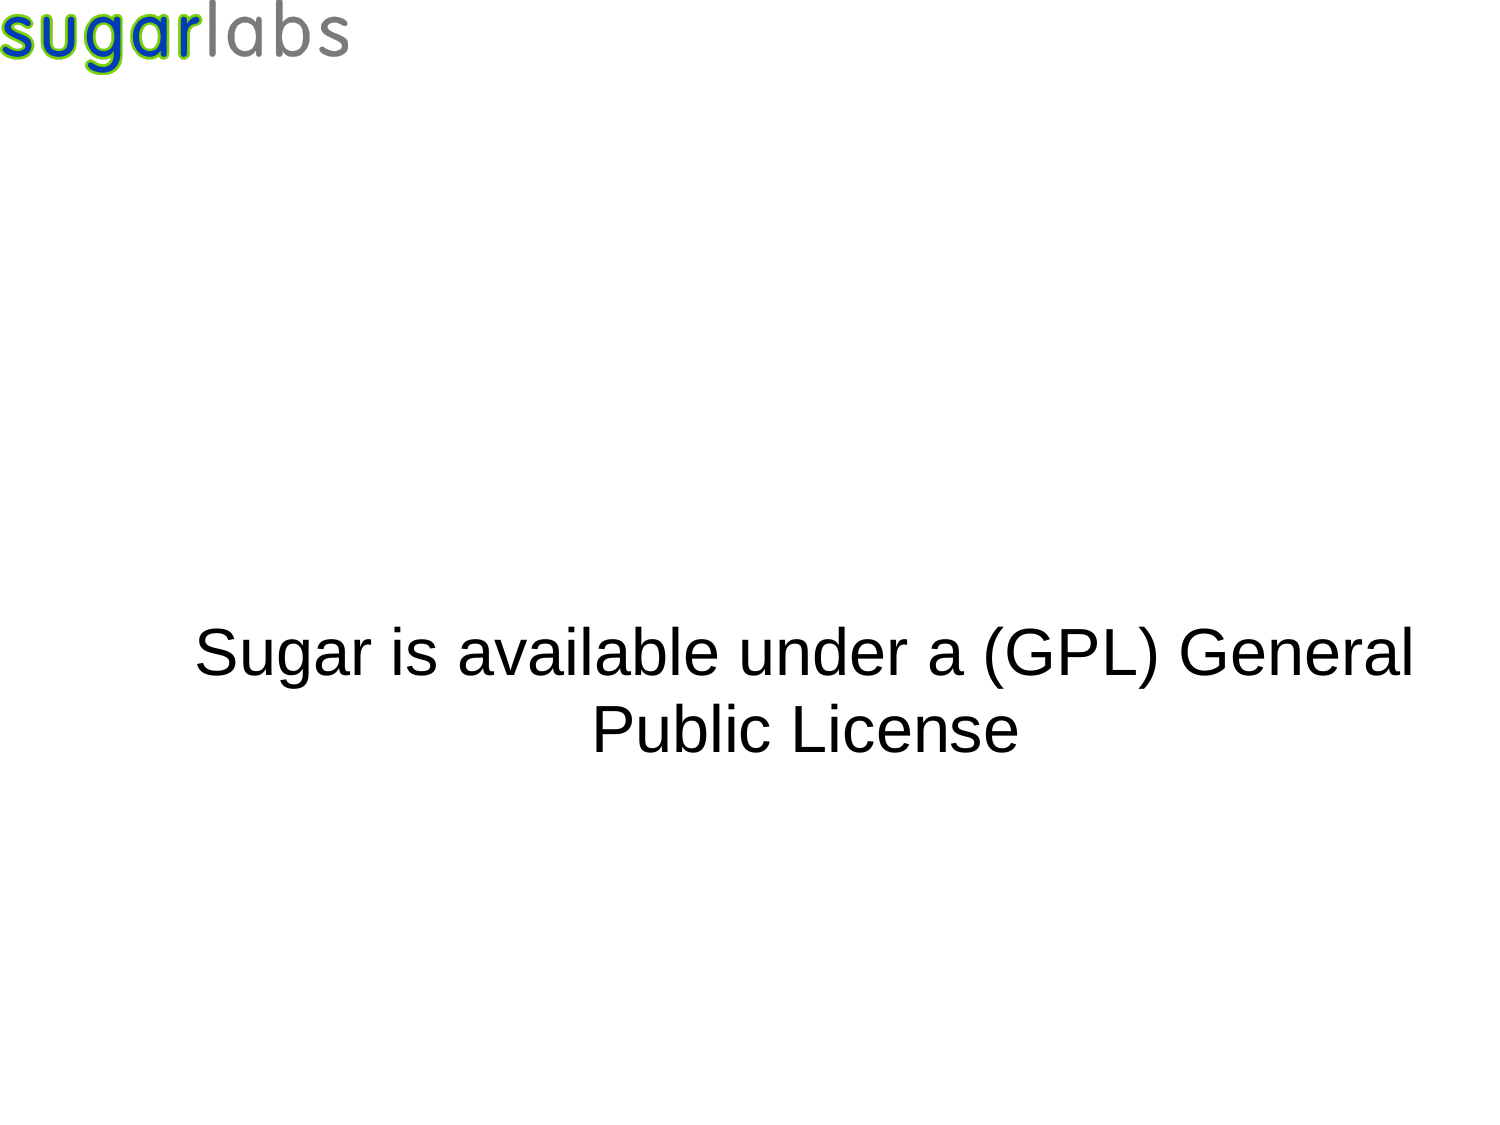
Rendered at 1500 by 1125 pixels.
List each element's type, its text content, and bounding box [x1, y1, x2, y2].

picture [0, 0, 348, 75]
subtitle Sugar is available under a (GPL) General Public License [187, 344, 1425, 1035]
